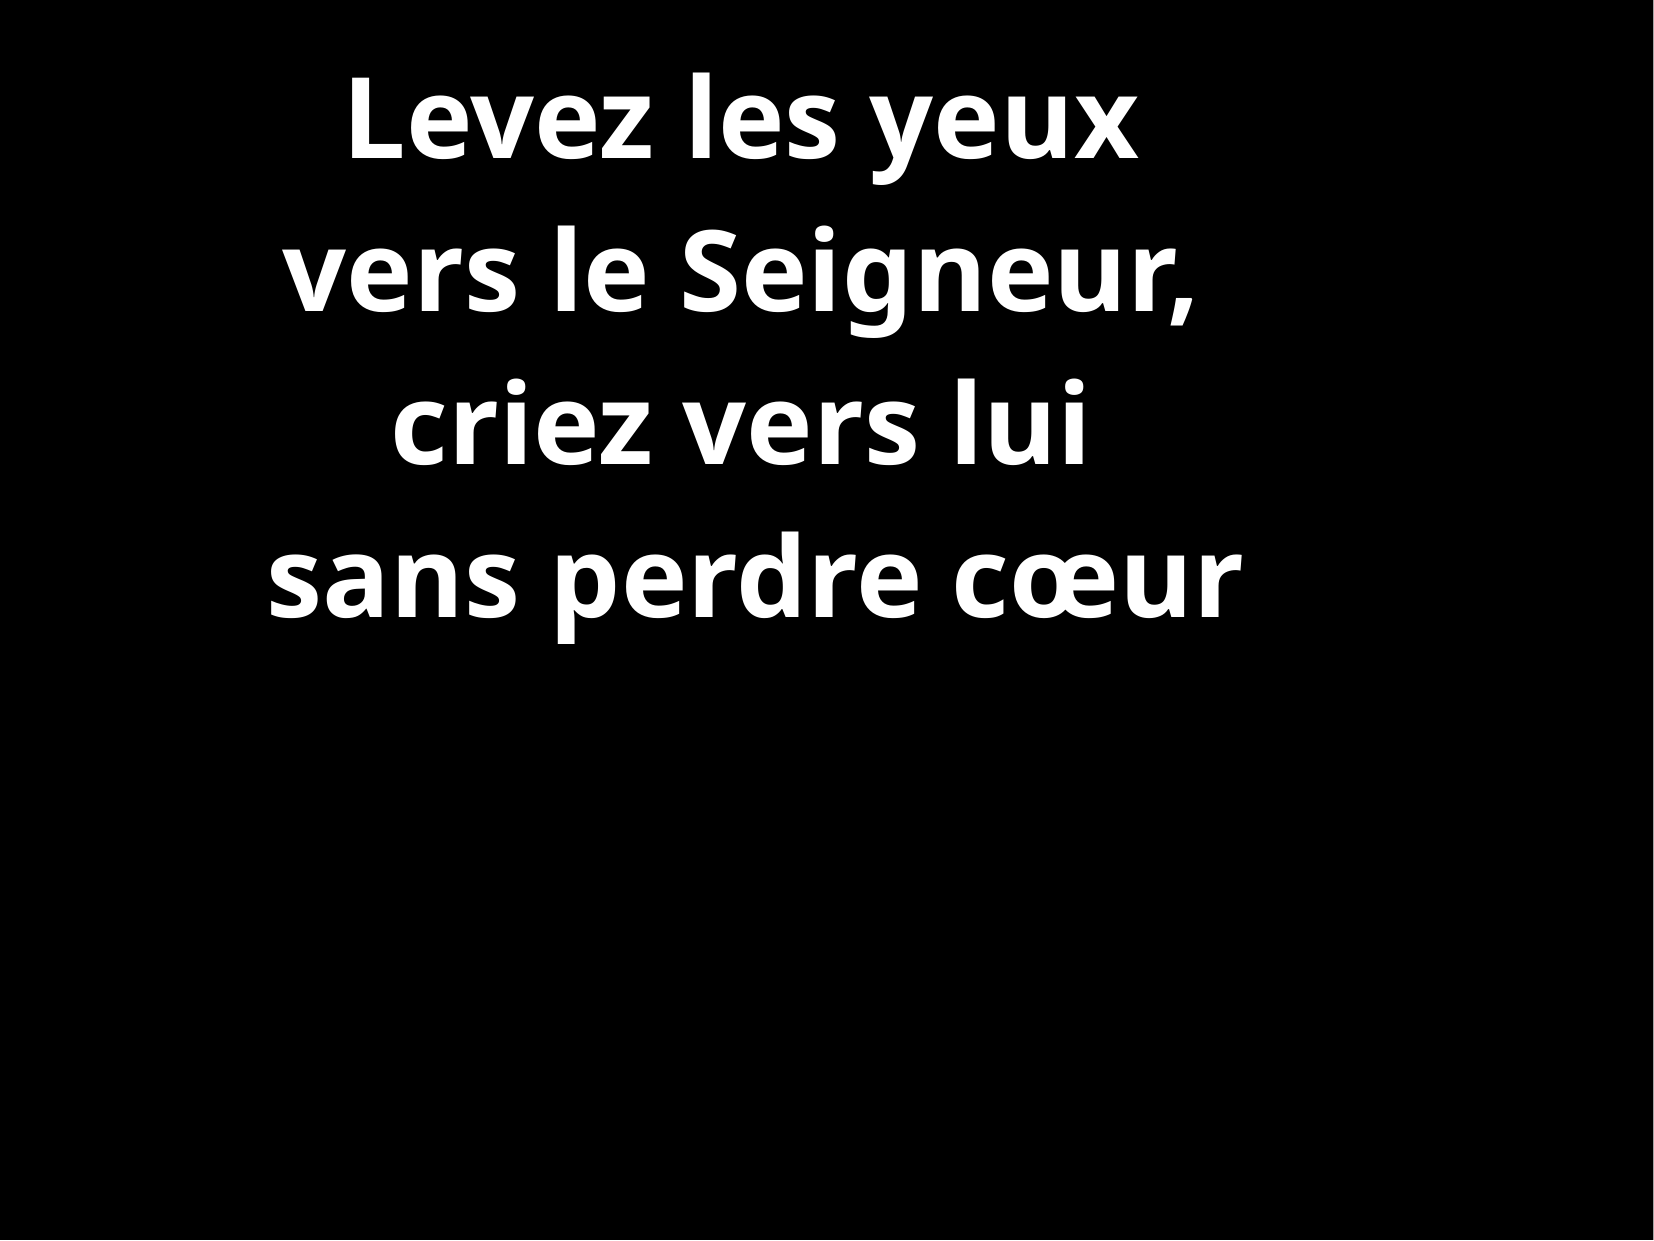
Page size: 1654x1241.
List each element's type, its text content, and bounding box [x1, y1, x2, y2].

text_box Levez les yeux vers le Seigneur, criez vers lui sans perdre cœur [35, 30, 1477, 1111]
